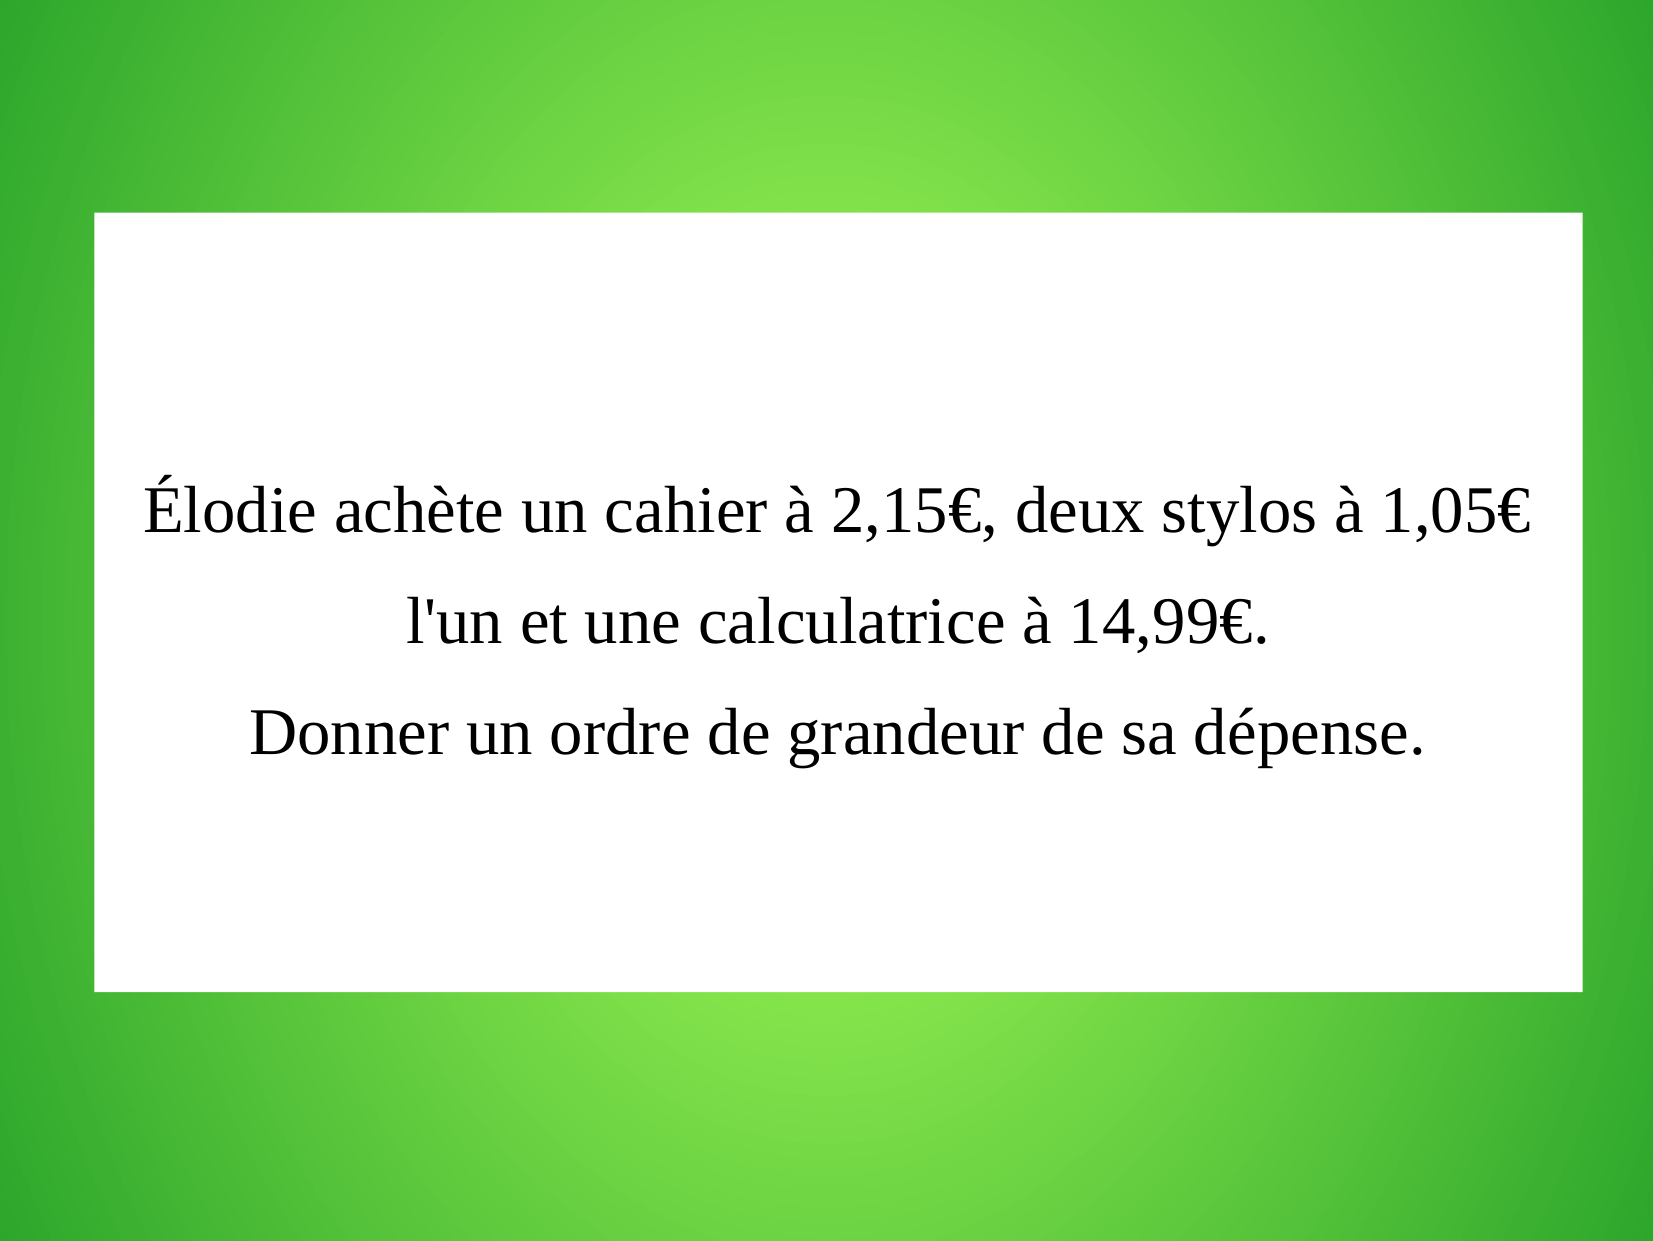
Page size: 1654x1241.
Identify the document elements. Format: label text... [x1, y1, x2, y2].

picture [0, 0, 1654, 1241]
subtitle Élodie achète un cahier à 2,15€, deux stylos à 1,05€ l'un et une calculatrice à 14,99€. Donner un ordre de grandeur de sa dépense. [94, 212, 1583, 993]
